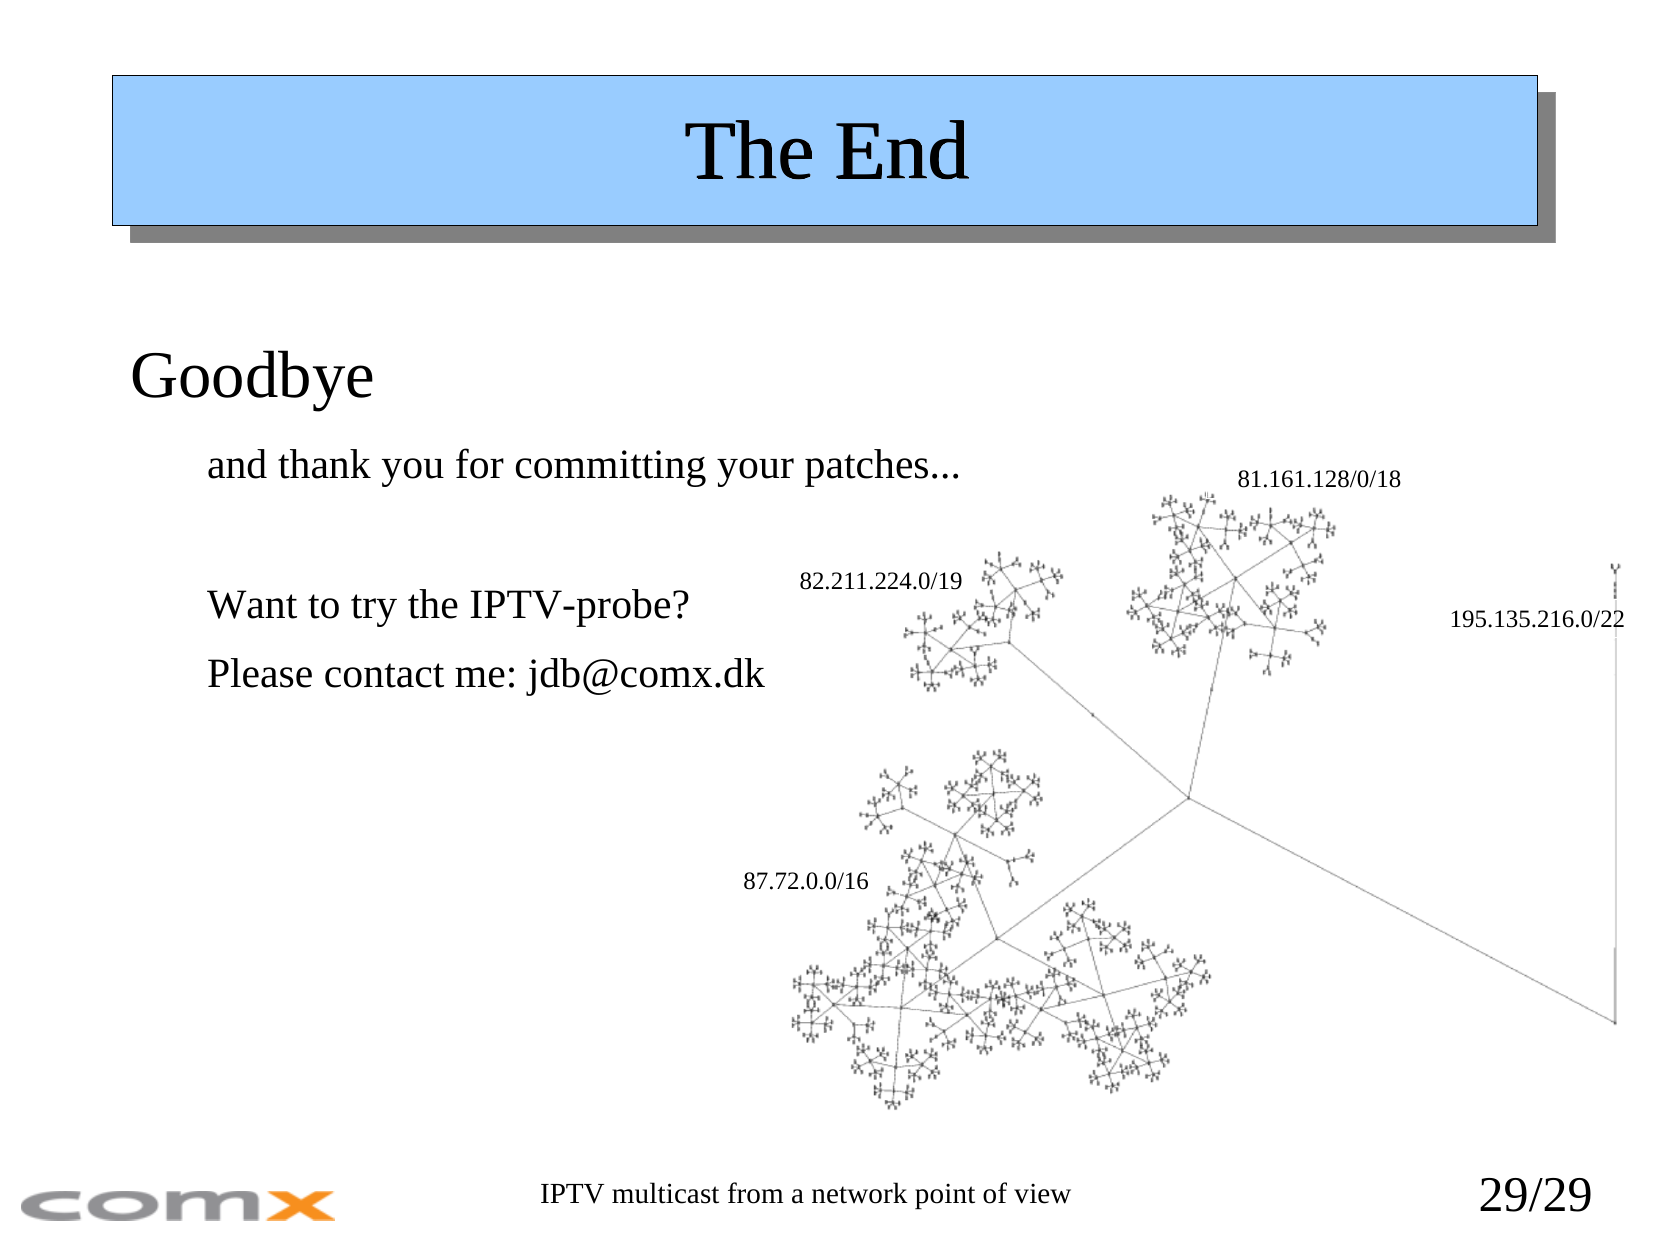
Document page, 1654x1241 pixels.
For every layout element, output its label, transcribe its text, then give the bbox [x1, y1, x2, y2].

picture [1538, 487, 1624, 599]
picture [21, 1191, 335, 1221]
list Goodbye and thank you for committing your patches... Want to try the IPTV-probe? Please contact me: jdb@comx.dk [112, 337, 1538, 1126]
text_box 195.135.216.0/22 [1425, 599, 1651, 638]
text_box 82.211.224.0/19 [787, 562, 975, 600]
picture [1538, 638, 1624, 1115]
text_box 87.72.0.0/16 [712, 862, 900, 900]
text_box 81.161.128/0/18 [1206, 460, 1432, 499]
title The End [116, 75, 1538, 226]
